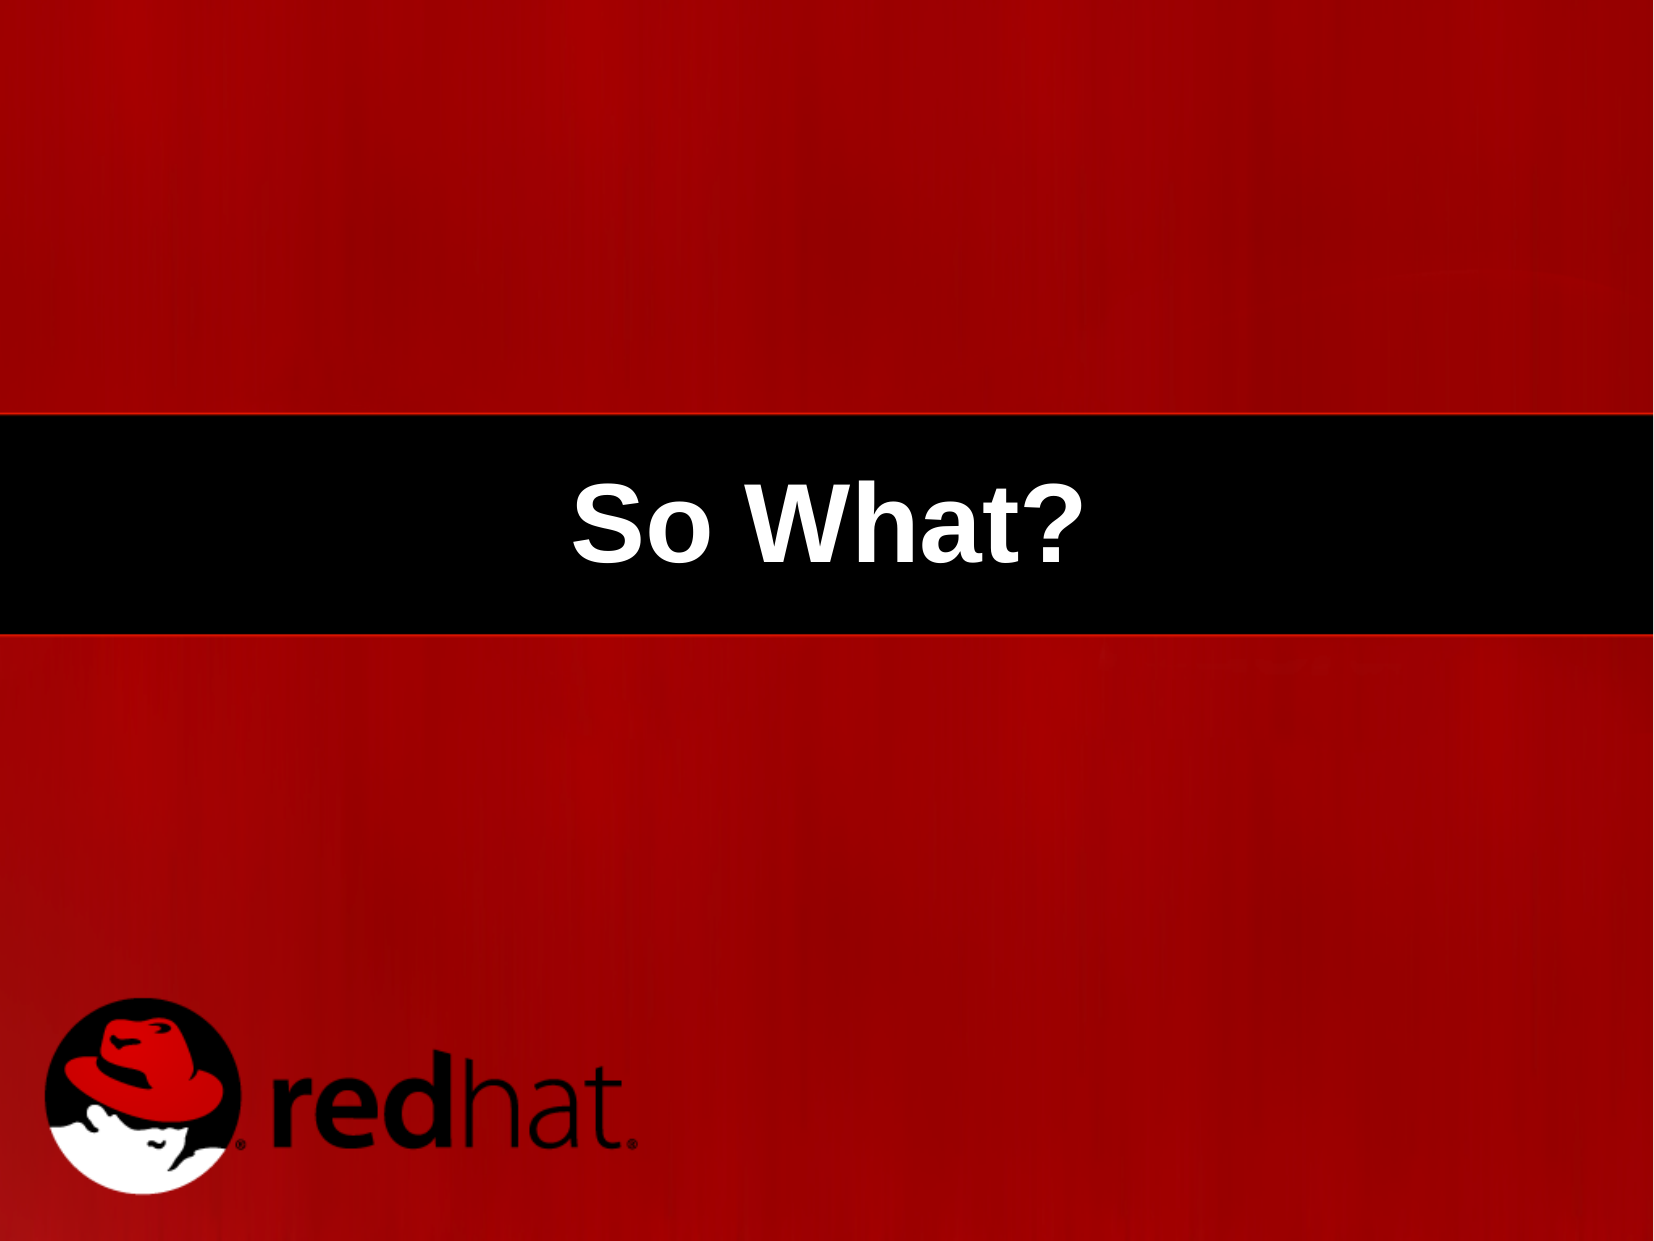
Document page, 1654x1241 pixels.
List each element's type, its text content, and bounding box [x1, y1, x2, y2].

picture [0, 0, 1654, 1241]
title So What? [123, 419, 1536, 627]
